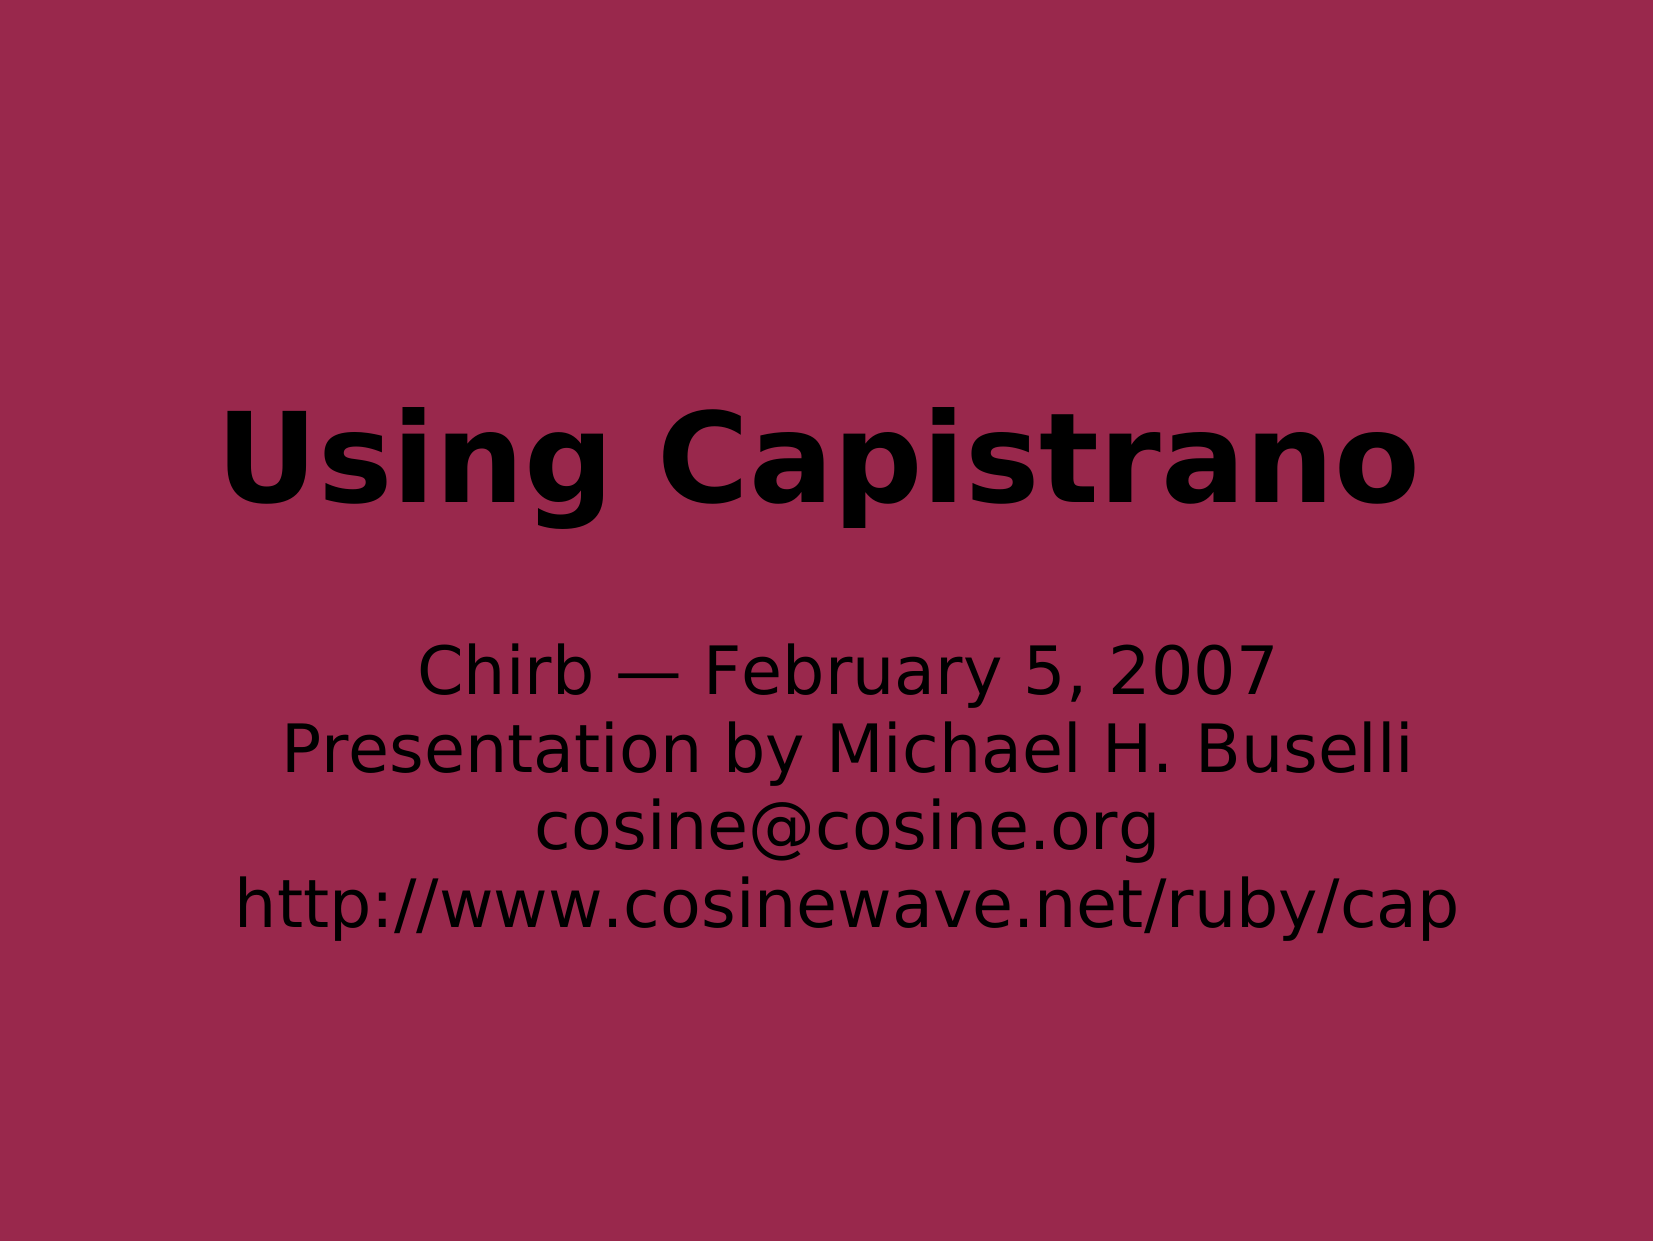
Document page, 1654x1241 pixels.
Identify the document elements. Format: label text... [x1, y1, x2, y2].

title Using Capistrano [74, 355, 1563, 563]
subtitle Chirb — February 5, 2007 Presentation by Michael H. Buselli cosine@cosine.org http://www.cosinewave.net/ruby/cap [86, 632, 1575, 944]
